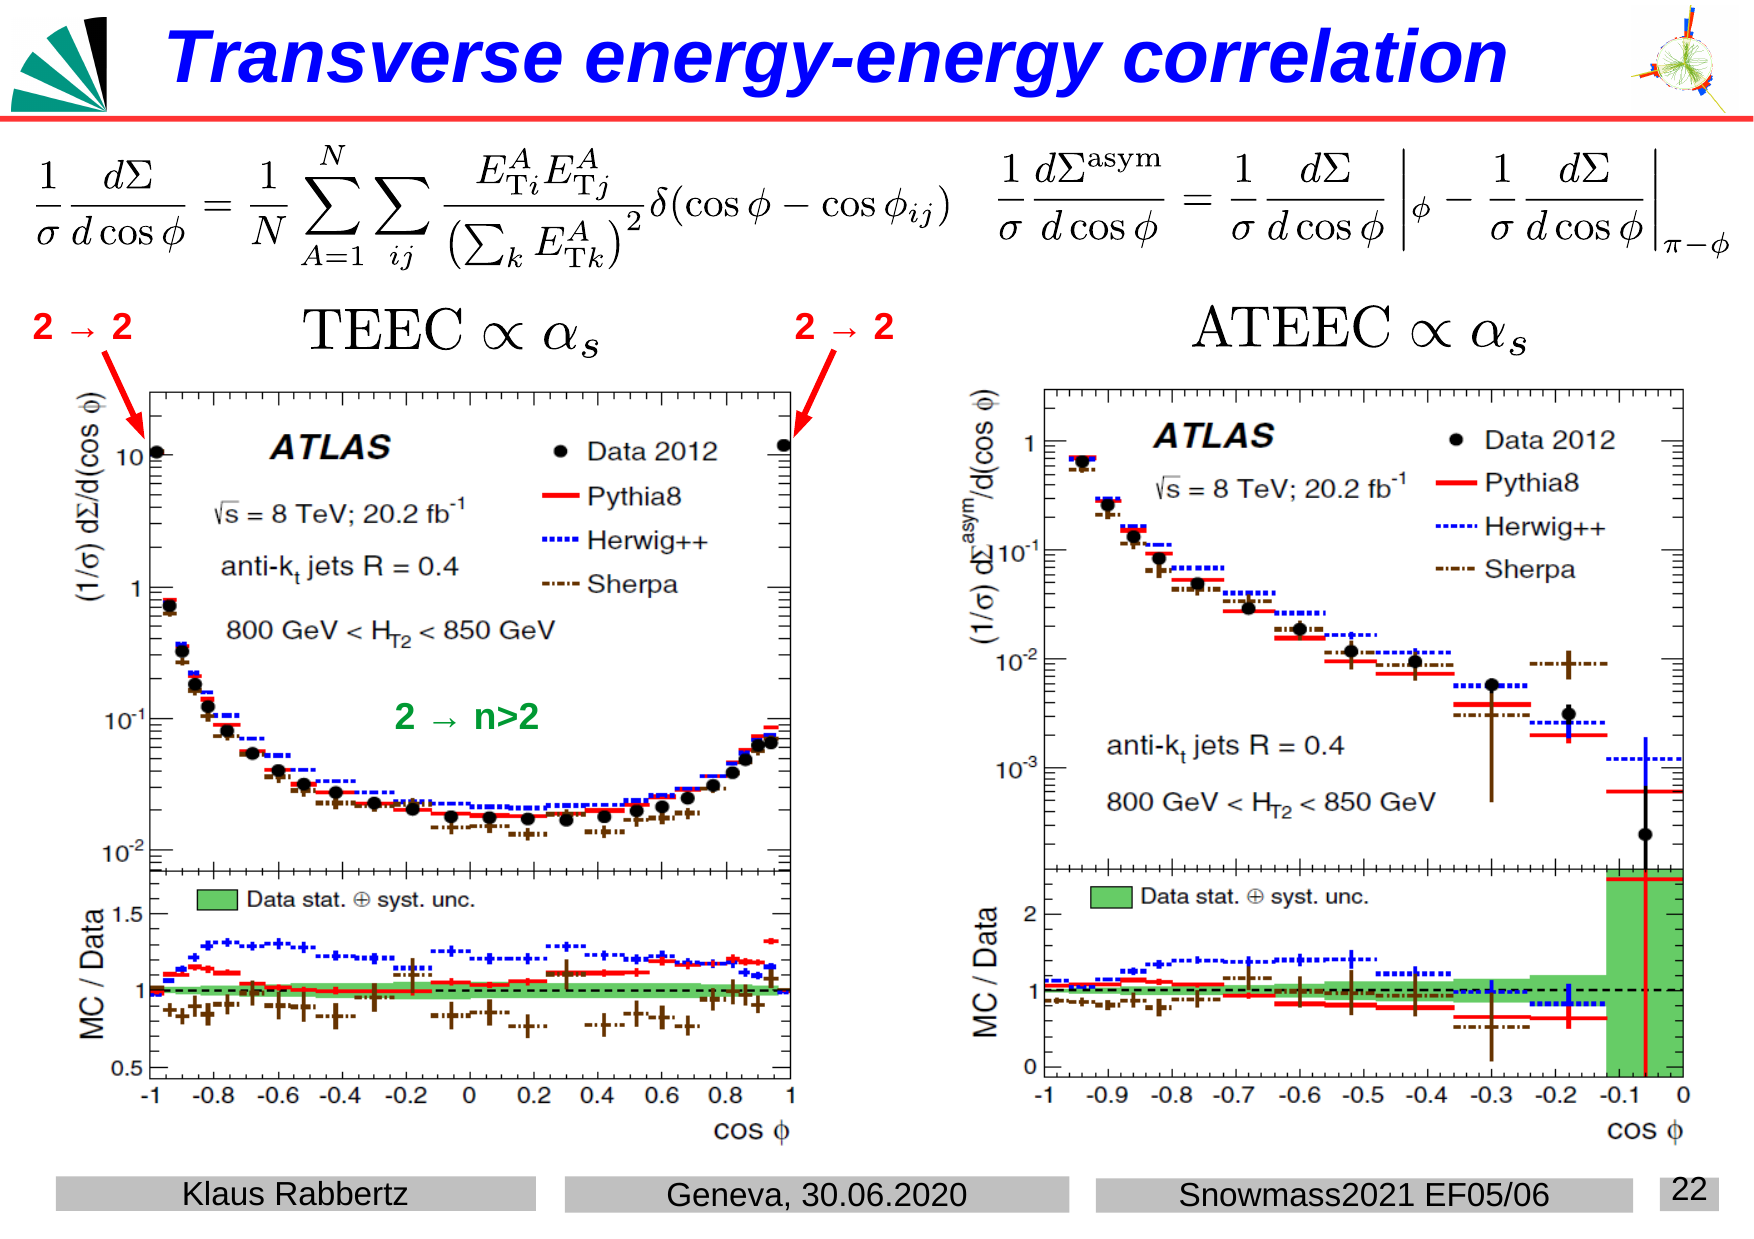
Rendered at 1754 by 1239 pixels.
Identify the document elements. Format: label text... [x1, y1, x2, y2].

text_box [998, 148, 1730, 259]
text_box 2 → 2 [782, 299, 907, 354]
text_box [301, 307, 601, 358]
picture [58, 383, 805, 1157]
picture [1631, 5, 1739, 113]
picture [36, 145, 953, 271]
text_box 2 → 2 [20, 299, 145, 354]
text_box 2 → n>2 [382, 689, 552, 744]
picture [11, 17, 107, 113]
title Transverse energy-energy correlation [129, 0, 1545, 114]
text_box [1190, 304, 1529, 356]
picture [950, 374, 1699, 1153]
